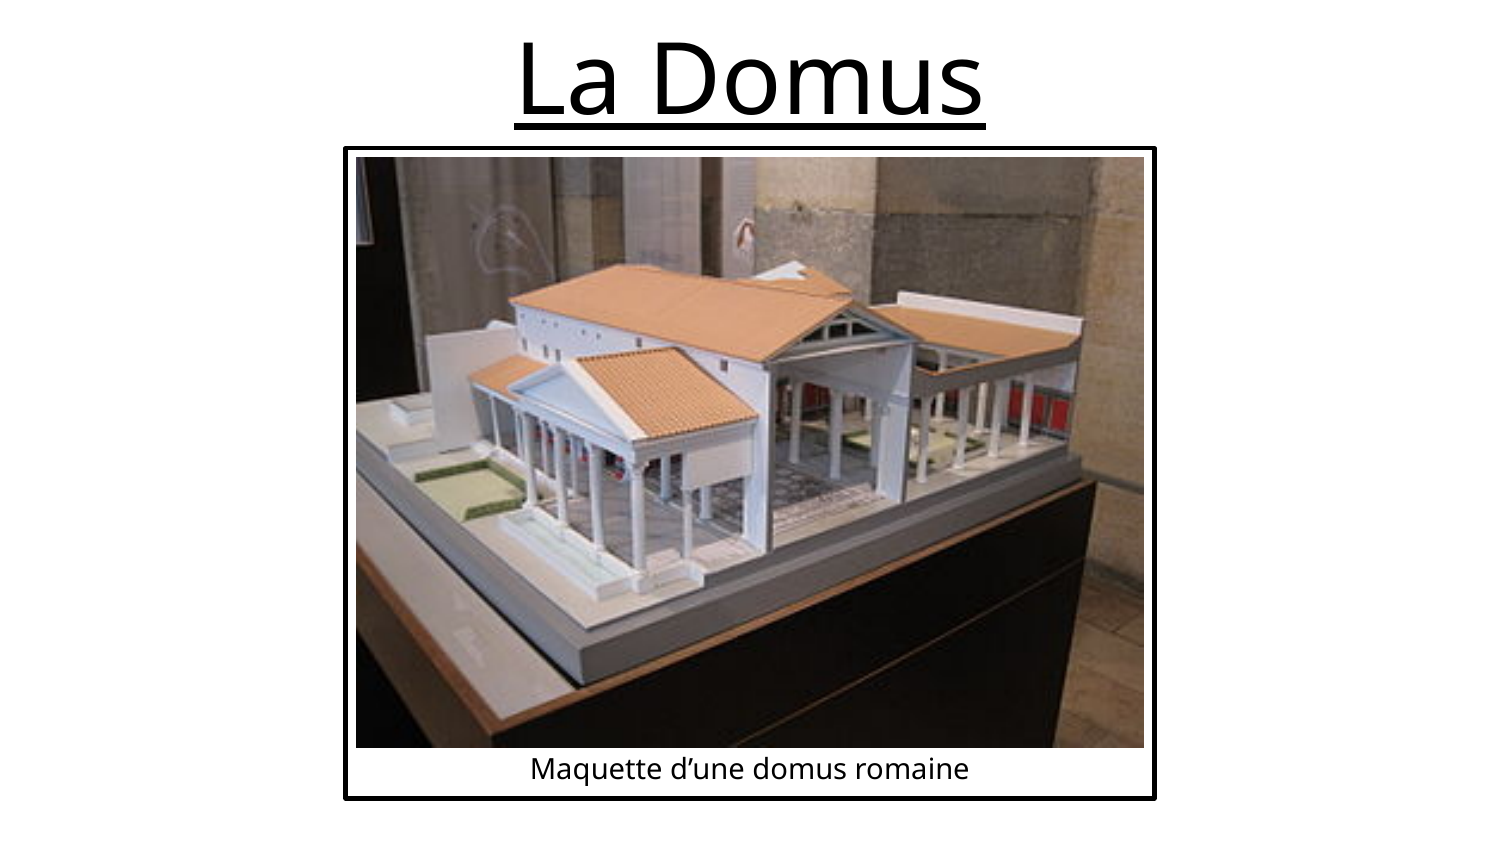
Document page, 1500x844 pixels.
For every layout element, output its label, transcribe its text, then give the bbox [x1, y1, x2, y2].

text_box Maquette d’une domus romaine [362, 735, 1138, 786]
picture [356, 157, 1144, 748]
text_box La Domus [0, 0, 1500, 126]
